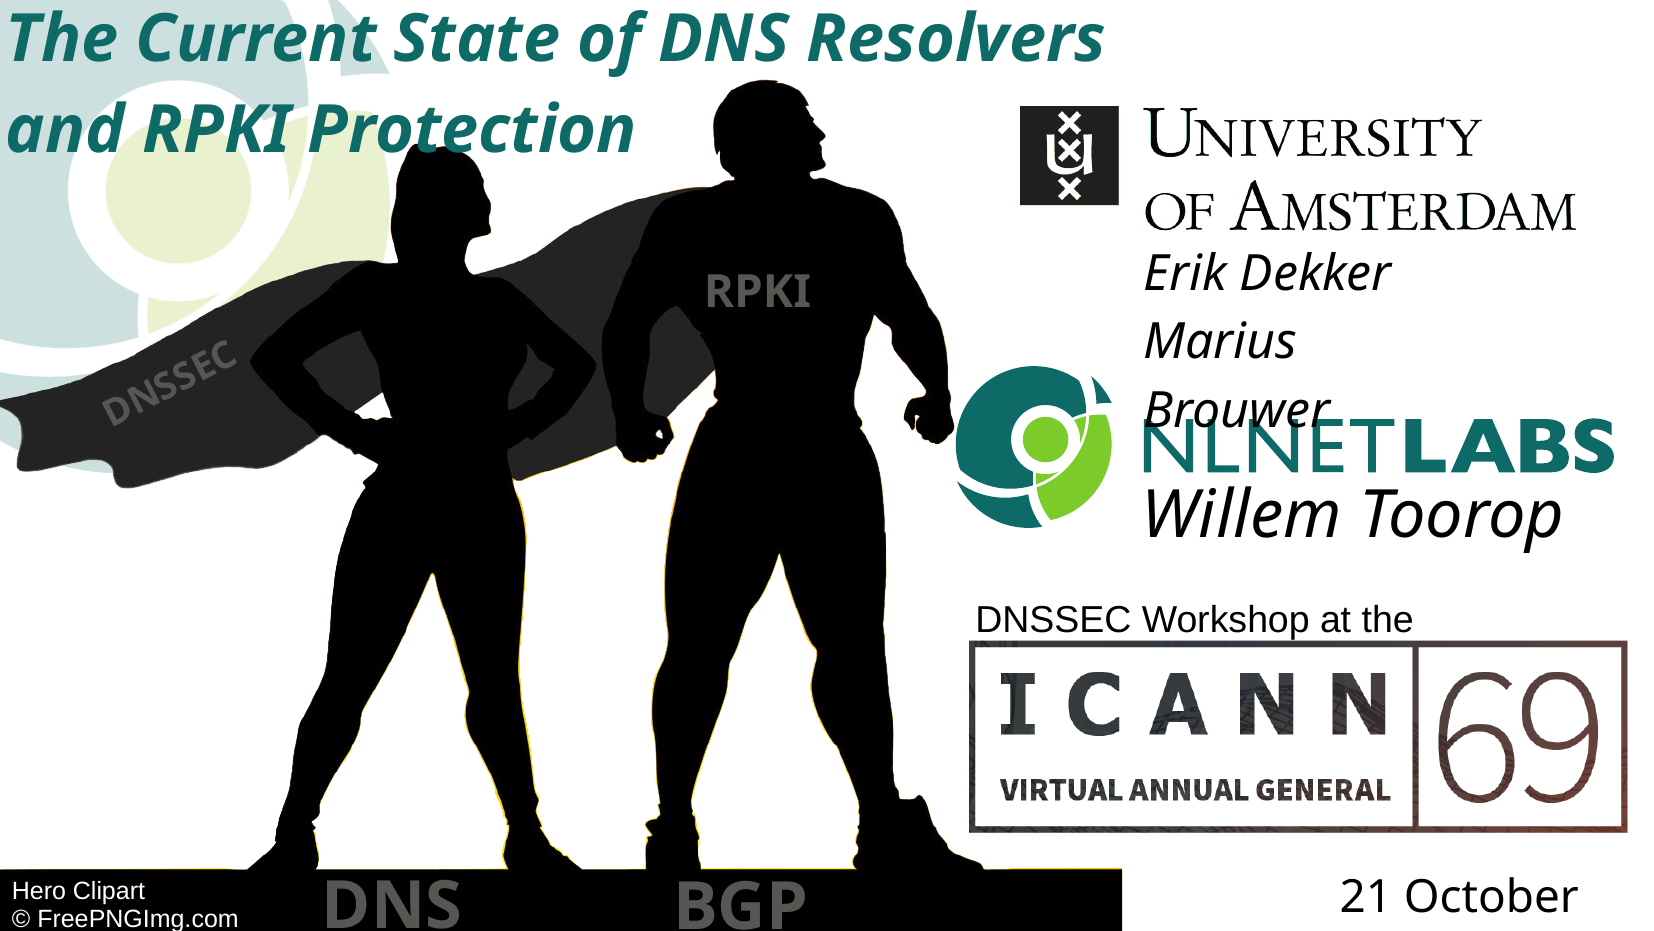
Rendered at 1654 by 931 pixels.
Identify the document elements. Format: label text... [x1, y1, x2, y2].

picture [0, 0, 1654, 931]
text_box DNS [321, 857, 573, 931]
text_box Hero Clipart © FreePNGImg.com [11, 876, 277, 931]
text_box DNSSEC Workshop at the [975, 598, 1625, 641]
text_box The Current State of DNS Resolvers and RPKI Protection [5, 0, 1329, 145]
text_box 21 October 2020 [1285, 895, 1634, 917]
text_box DNSSEC [60, 309, 275, 449]
text_box RPKI [704, 258, 857, 316]
text_box BGP [673, 857, 945, 931]
text_box Willem Toorop [1141, 466, 1614, 546]
text_box Erik Dekker Marius Brouwer [1143, 237, 1474, 352]
